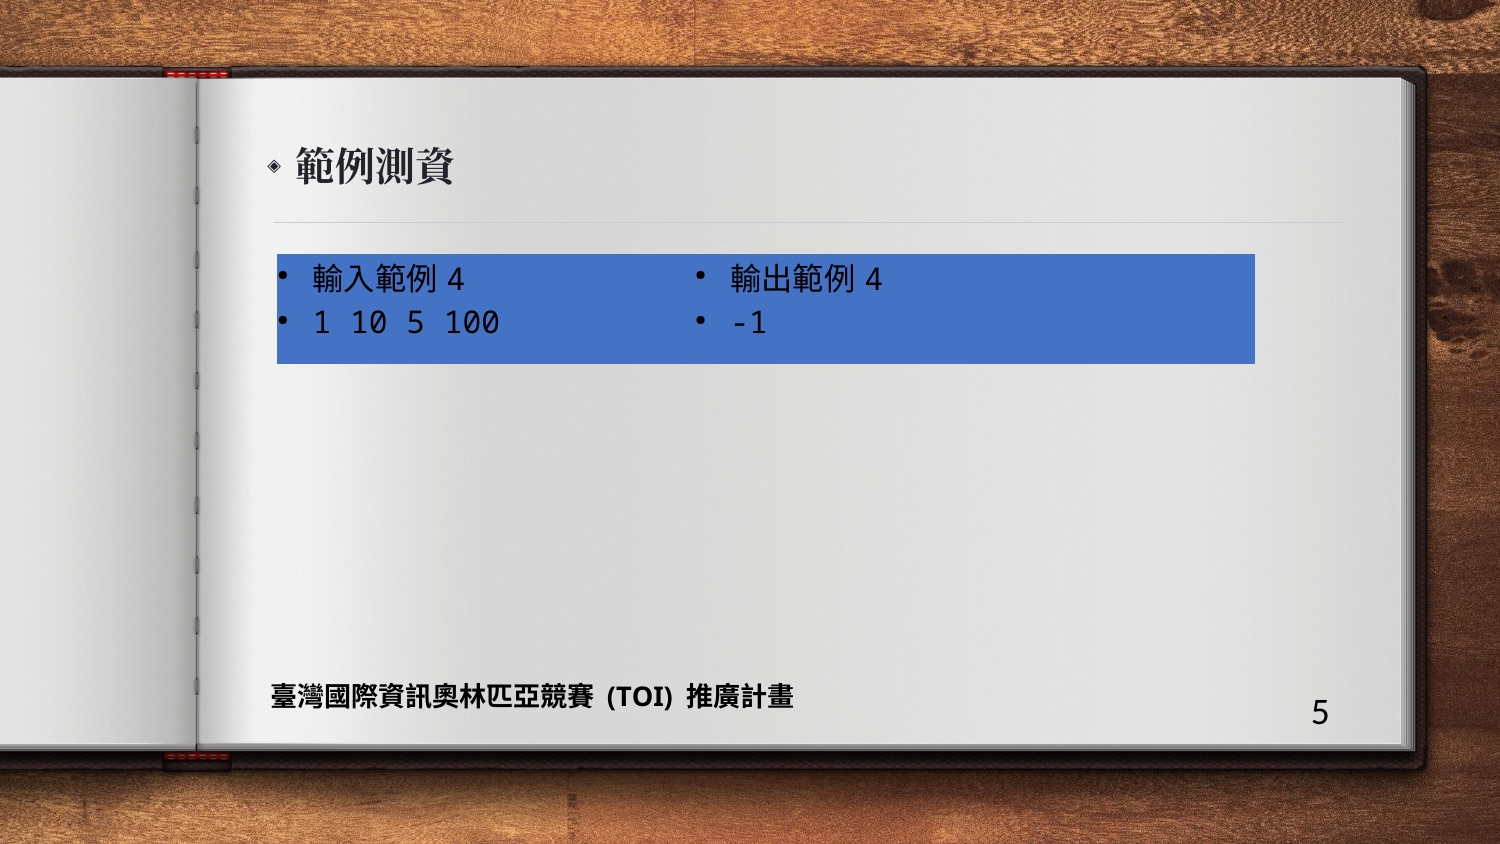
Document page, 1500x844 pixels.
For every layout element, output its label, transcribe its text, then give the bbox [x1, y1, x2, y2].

table_header 輸入範例4 1 10 5 100 [277, 254, 695, 364]
text_box [1295, 672, 1386, 737]
list 範例測資 [252, 126, 1194, 205]
table_header 輸出範例4 -1 [695, 254, 1255, 364]
